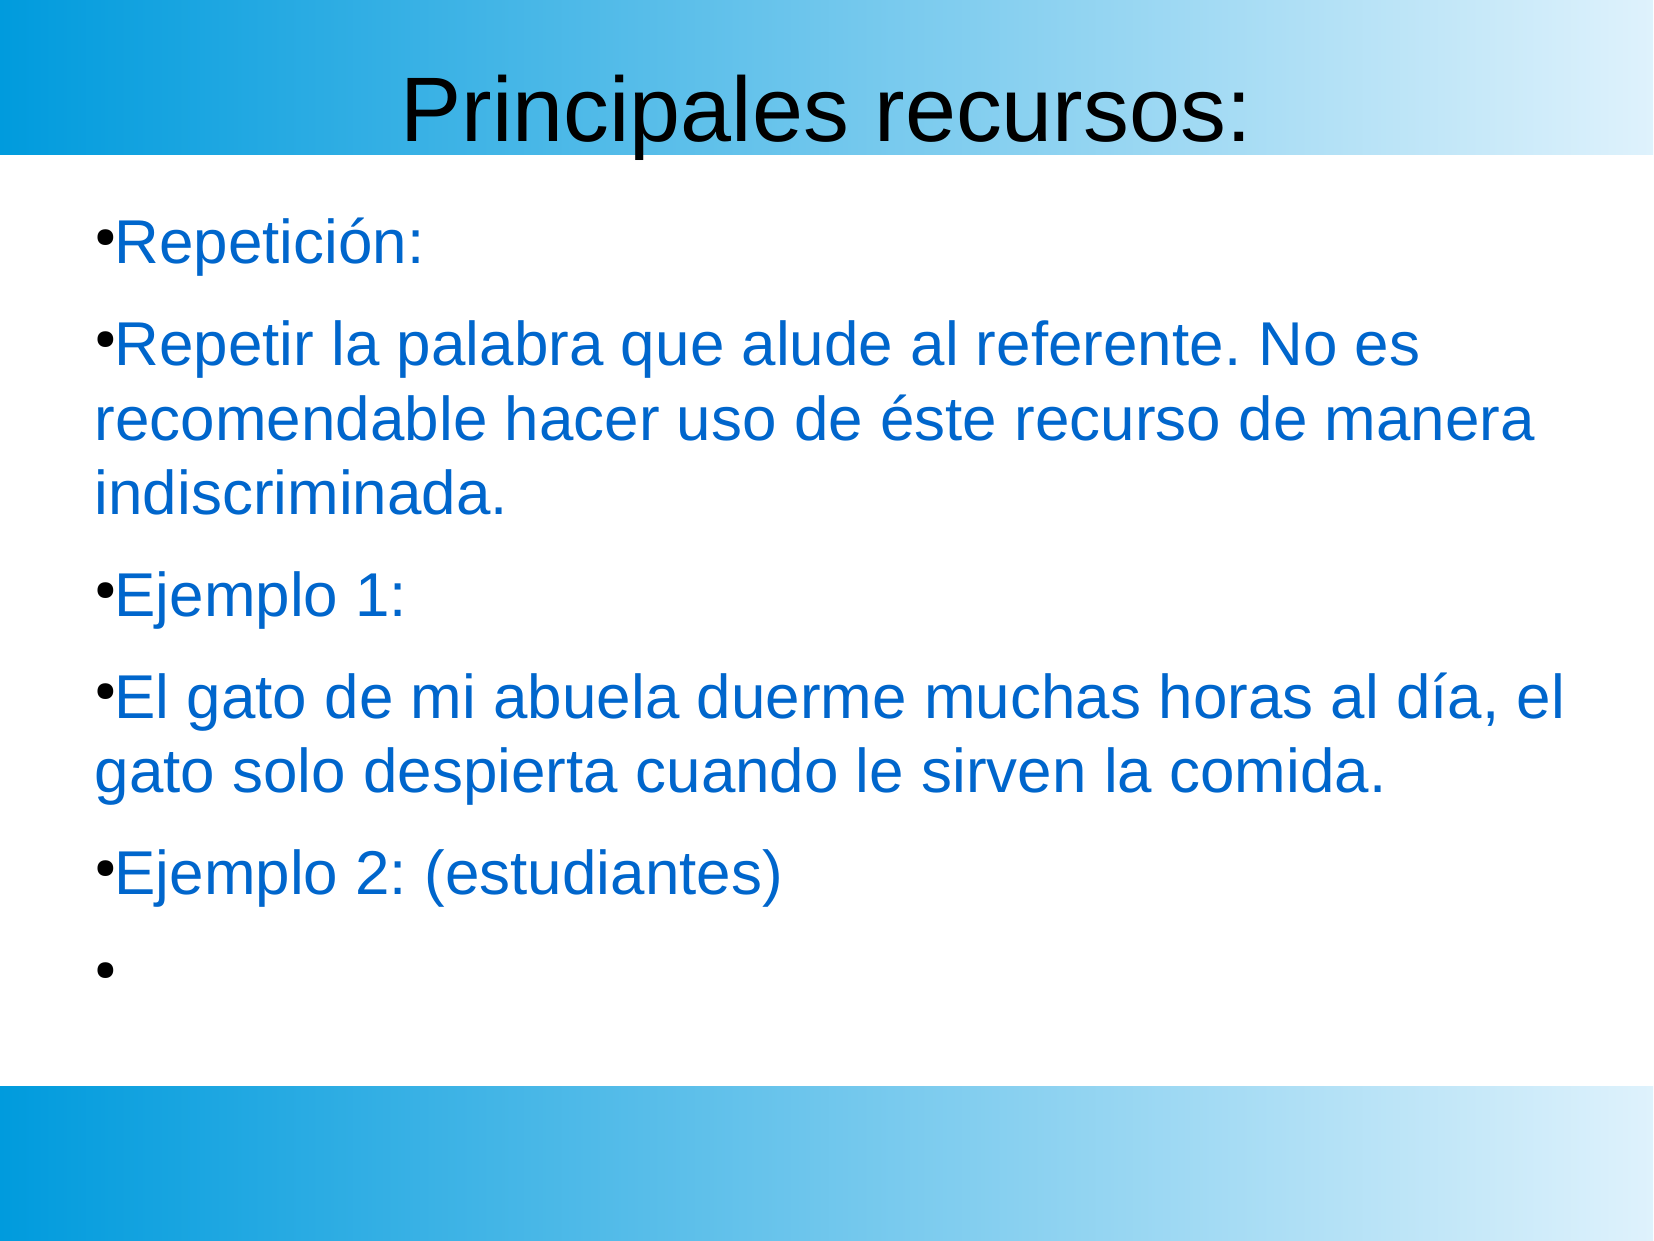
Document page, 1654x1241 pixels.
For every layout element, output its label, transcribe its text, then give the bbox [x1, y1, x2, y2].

title Principales recursos: [82, 49, 1571, 155]
list Repetición: Repetir la palabra que alude al referente. No es recomendable hacer uso de éste recurso de manera indiscriminada. Ejemplo 1: El gato de mi abuela duerme muchas horas al día, el gato solo despierta cuando le sirven la comida. Ejemplo 2: (estudiantes) [94, 202, 1583, 922]
